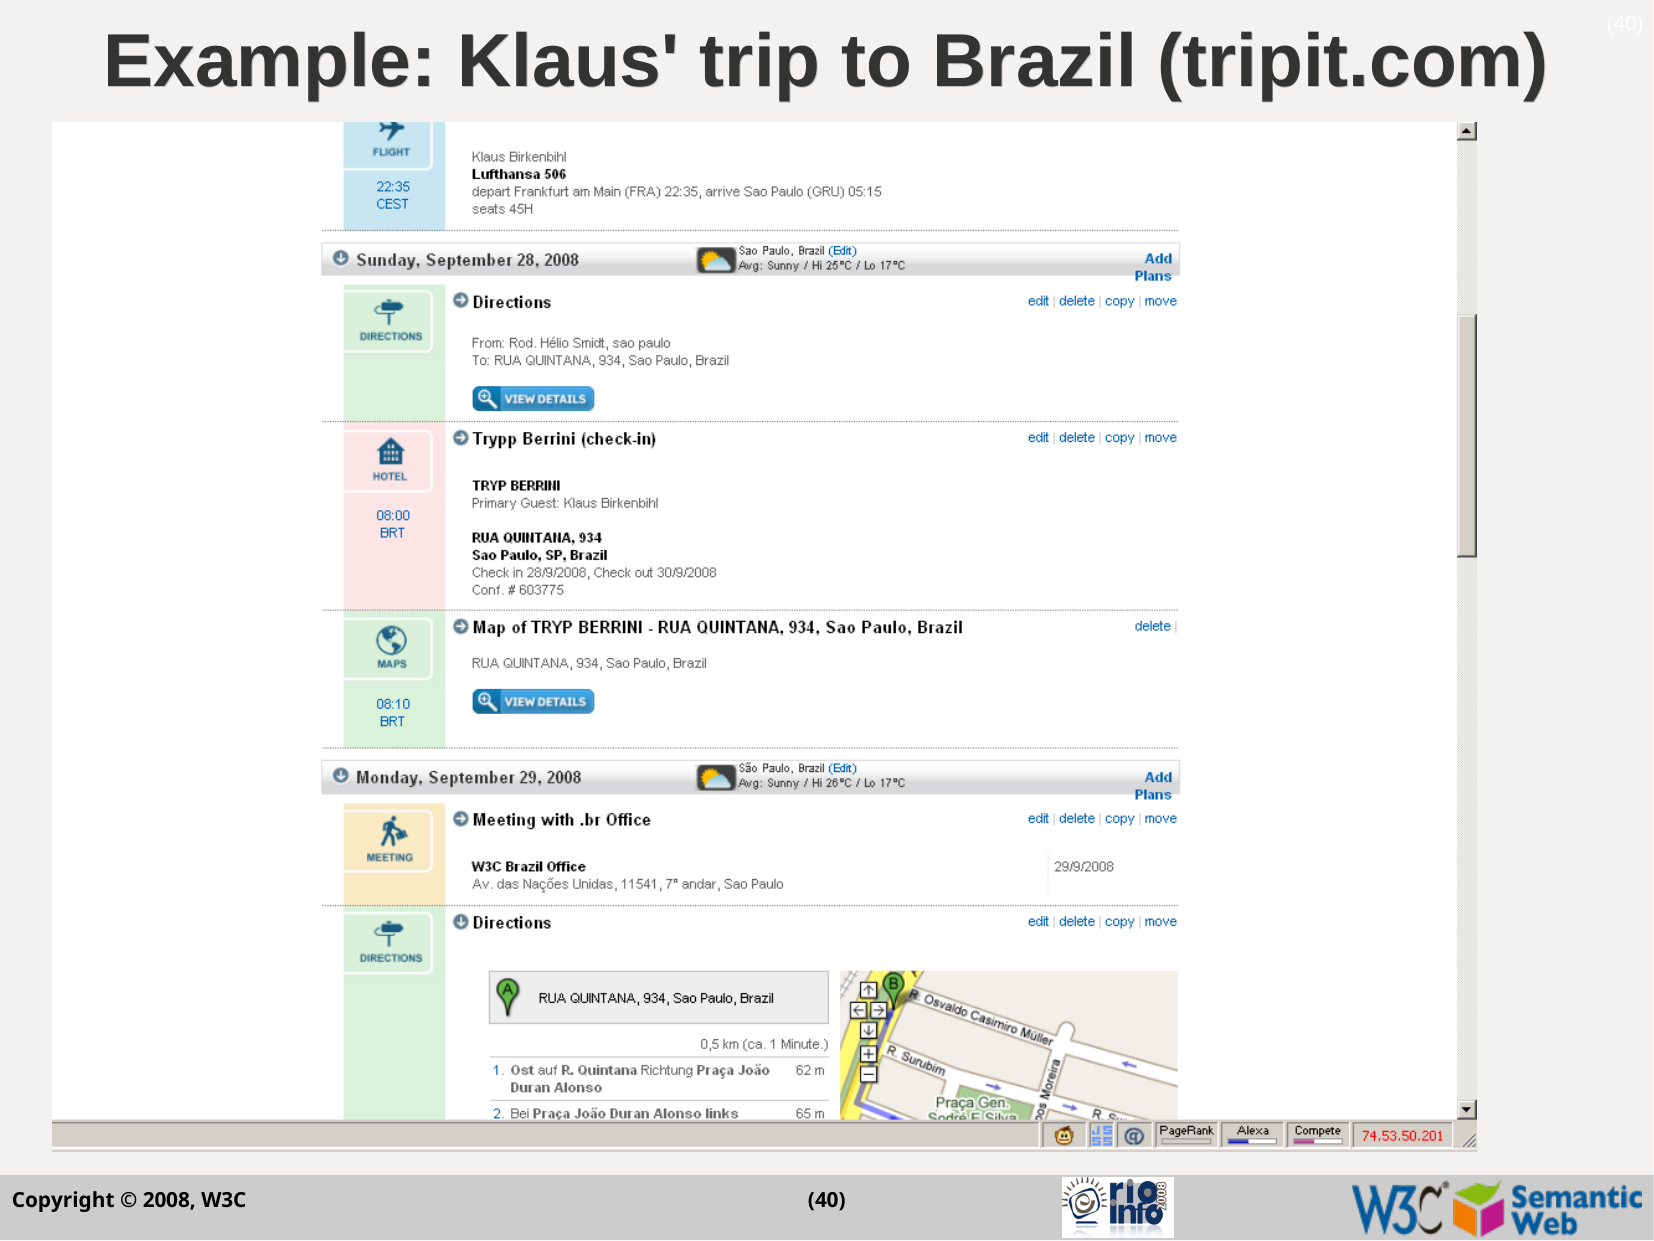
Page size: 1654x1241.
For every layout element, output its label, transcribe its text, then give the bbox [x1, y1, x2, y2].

picture [1352, 1178, 1642, 1237]
title Example: Klaus' trip to Brazil (tripit.com) [0, 0, 1654, 119]
picture [52, 122, 1477, 1152]
picture [1062, 1177, 1174, 1238]
